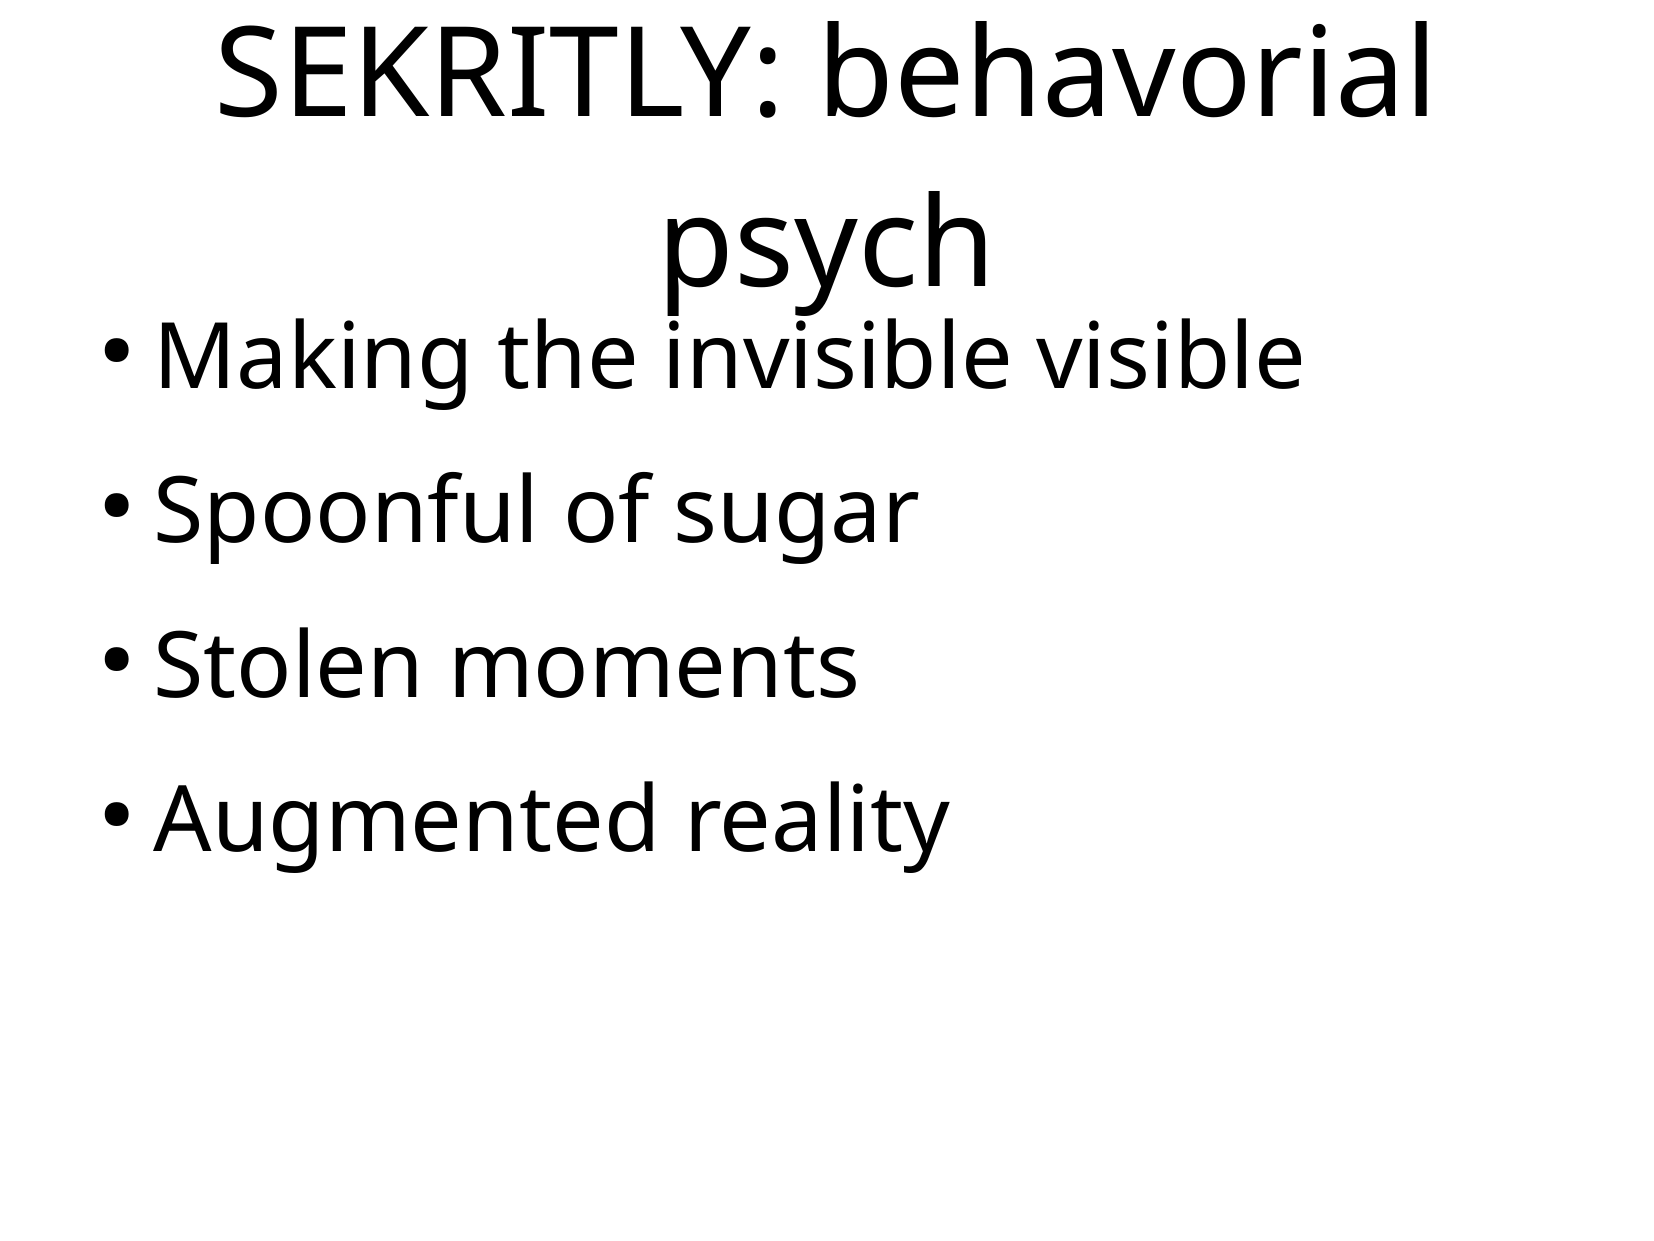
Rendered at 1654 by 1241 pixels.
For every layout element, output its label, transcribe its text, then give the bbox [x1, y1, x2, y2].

list Making the invisible visible Spoonful of sugar Stolen moments Augmented reality [82, 290, 1571, 1109]
title SEKRITLY: behavorial psych [82, 49, 1571, 257]
